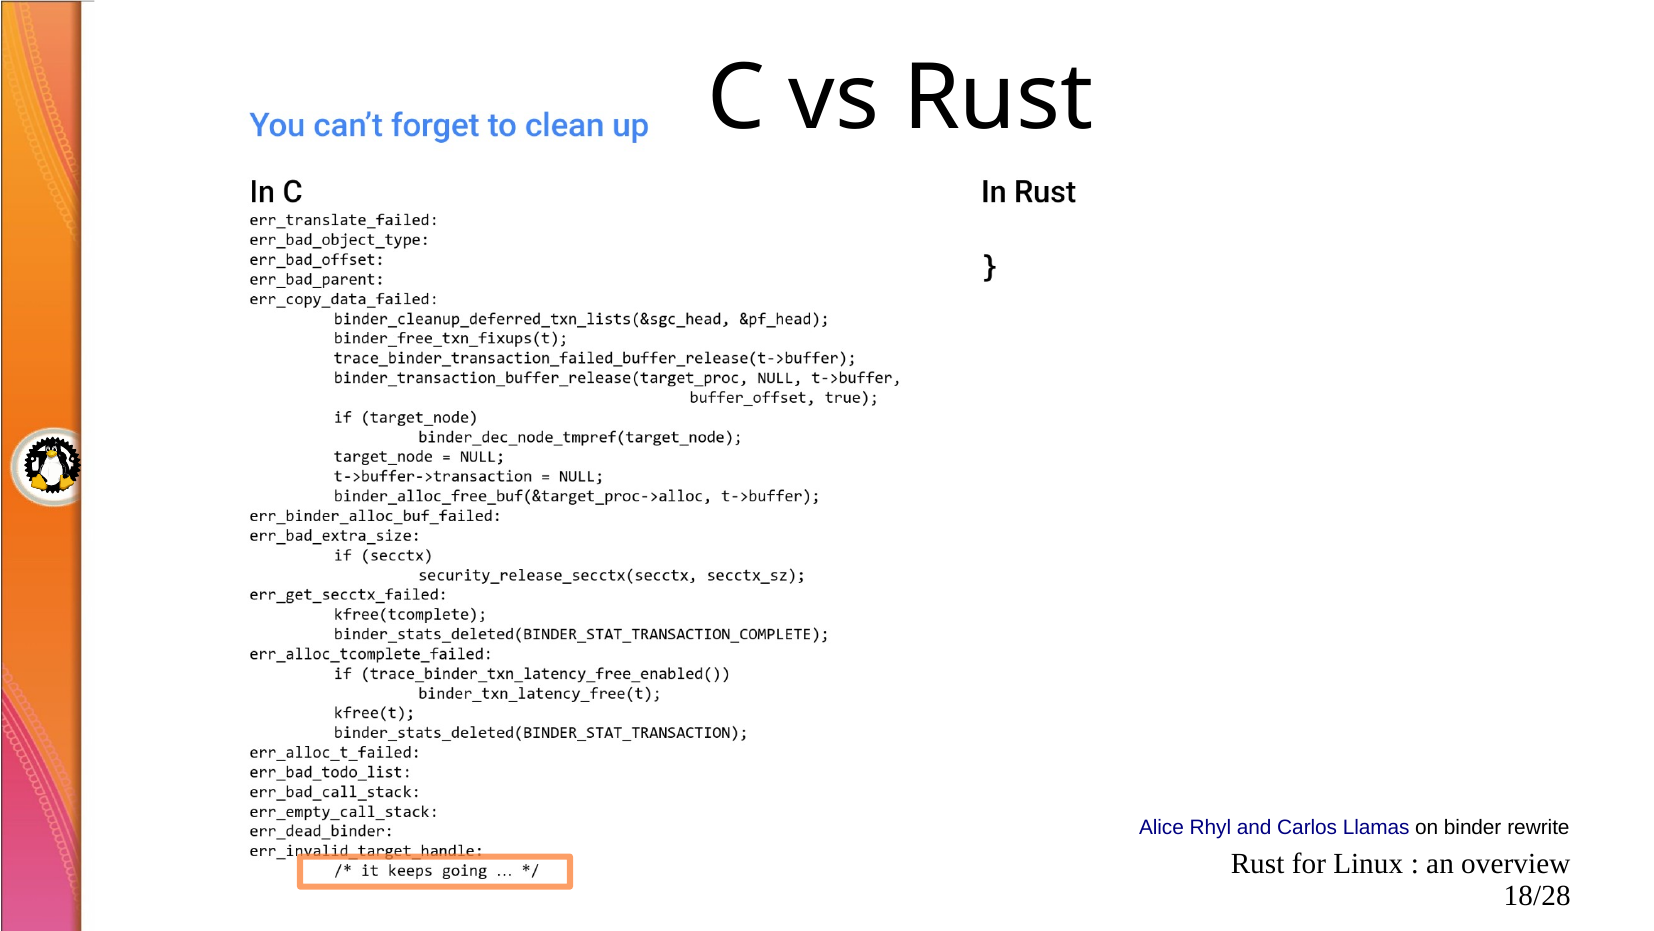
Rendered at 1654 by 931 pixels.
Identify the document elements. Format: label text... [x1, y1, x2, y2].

picture [2, 2, 95, 931]
title C vs Rust [82, 31, 1571, 157]
list Alice Rhyl and Carlos Llamas on binder rewrite [1068, 816, 1654, 863]
picture [232, 157, 1190, 889]
picture [304, 860, 566, 883]
